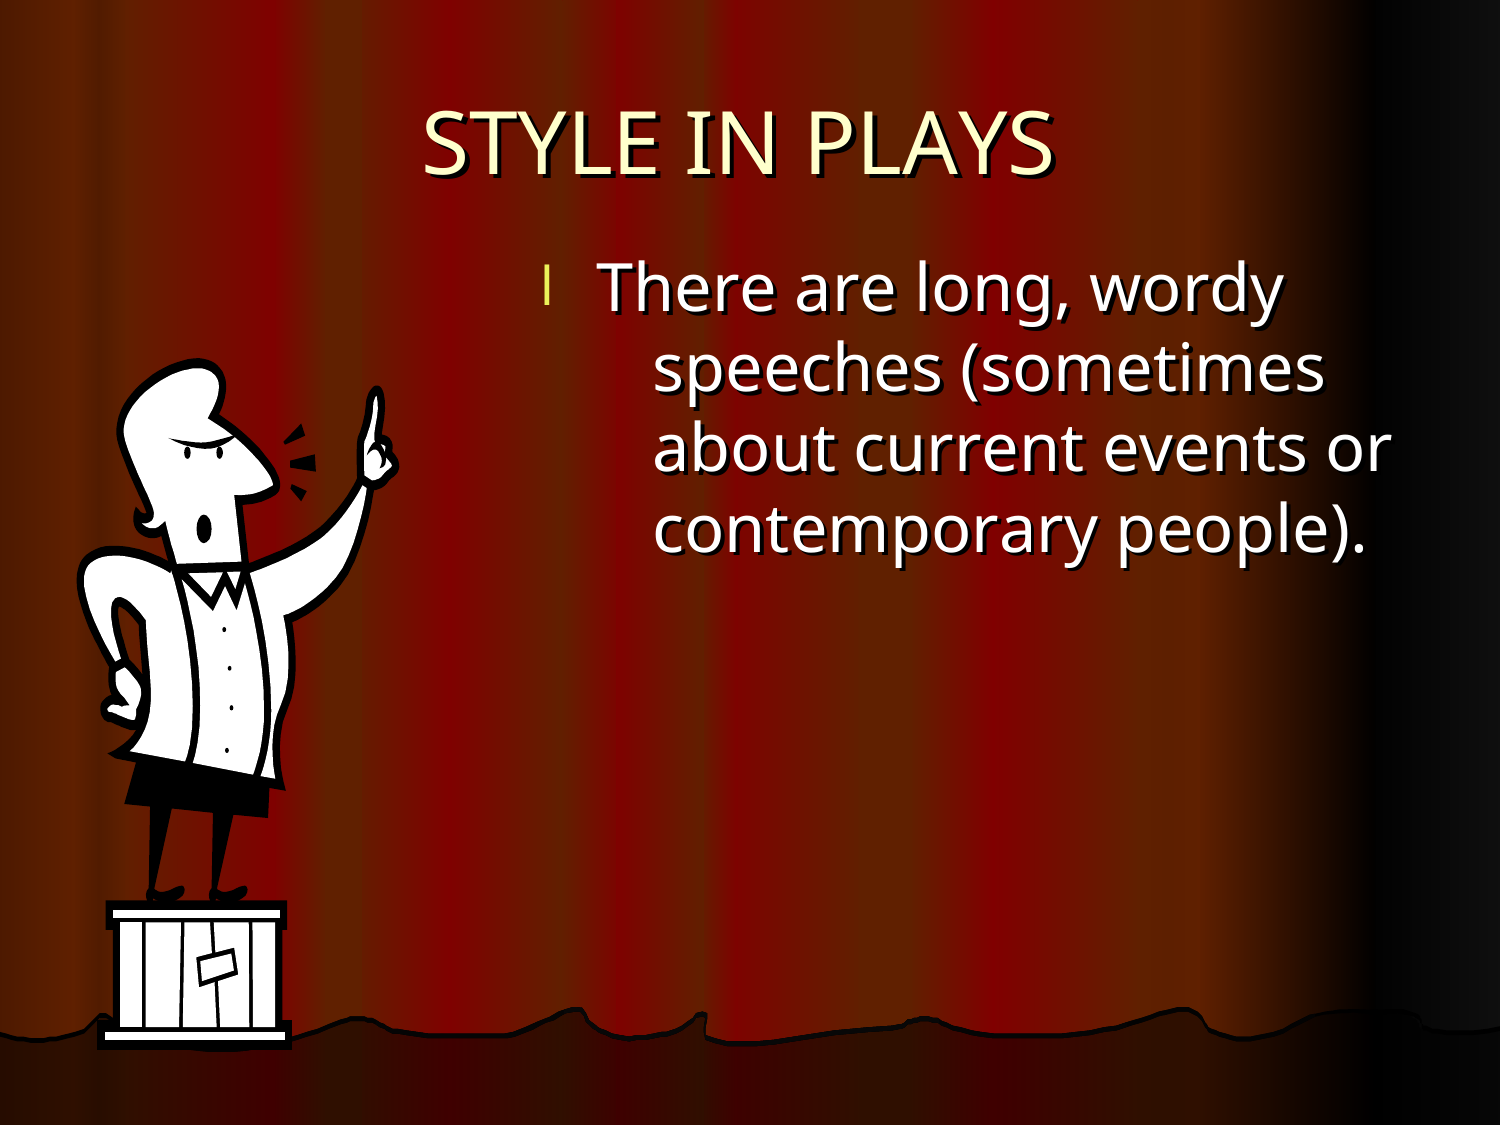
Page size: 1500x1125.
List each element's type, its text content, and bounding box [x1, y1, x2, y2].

picture [75, 350, 401, 1051]
title STYLE IN PLAYS [75, 45, 1426, 233]
list There are long, wordy speeches (sometimes about current events or contemporary people). [525, 237, 1426, 1006]
